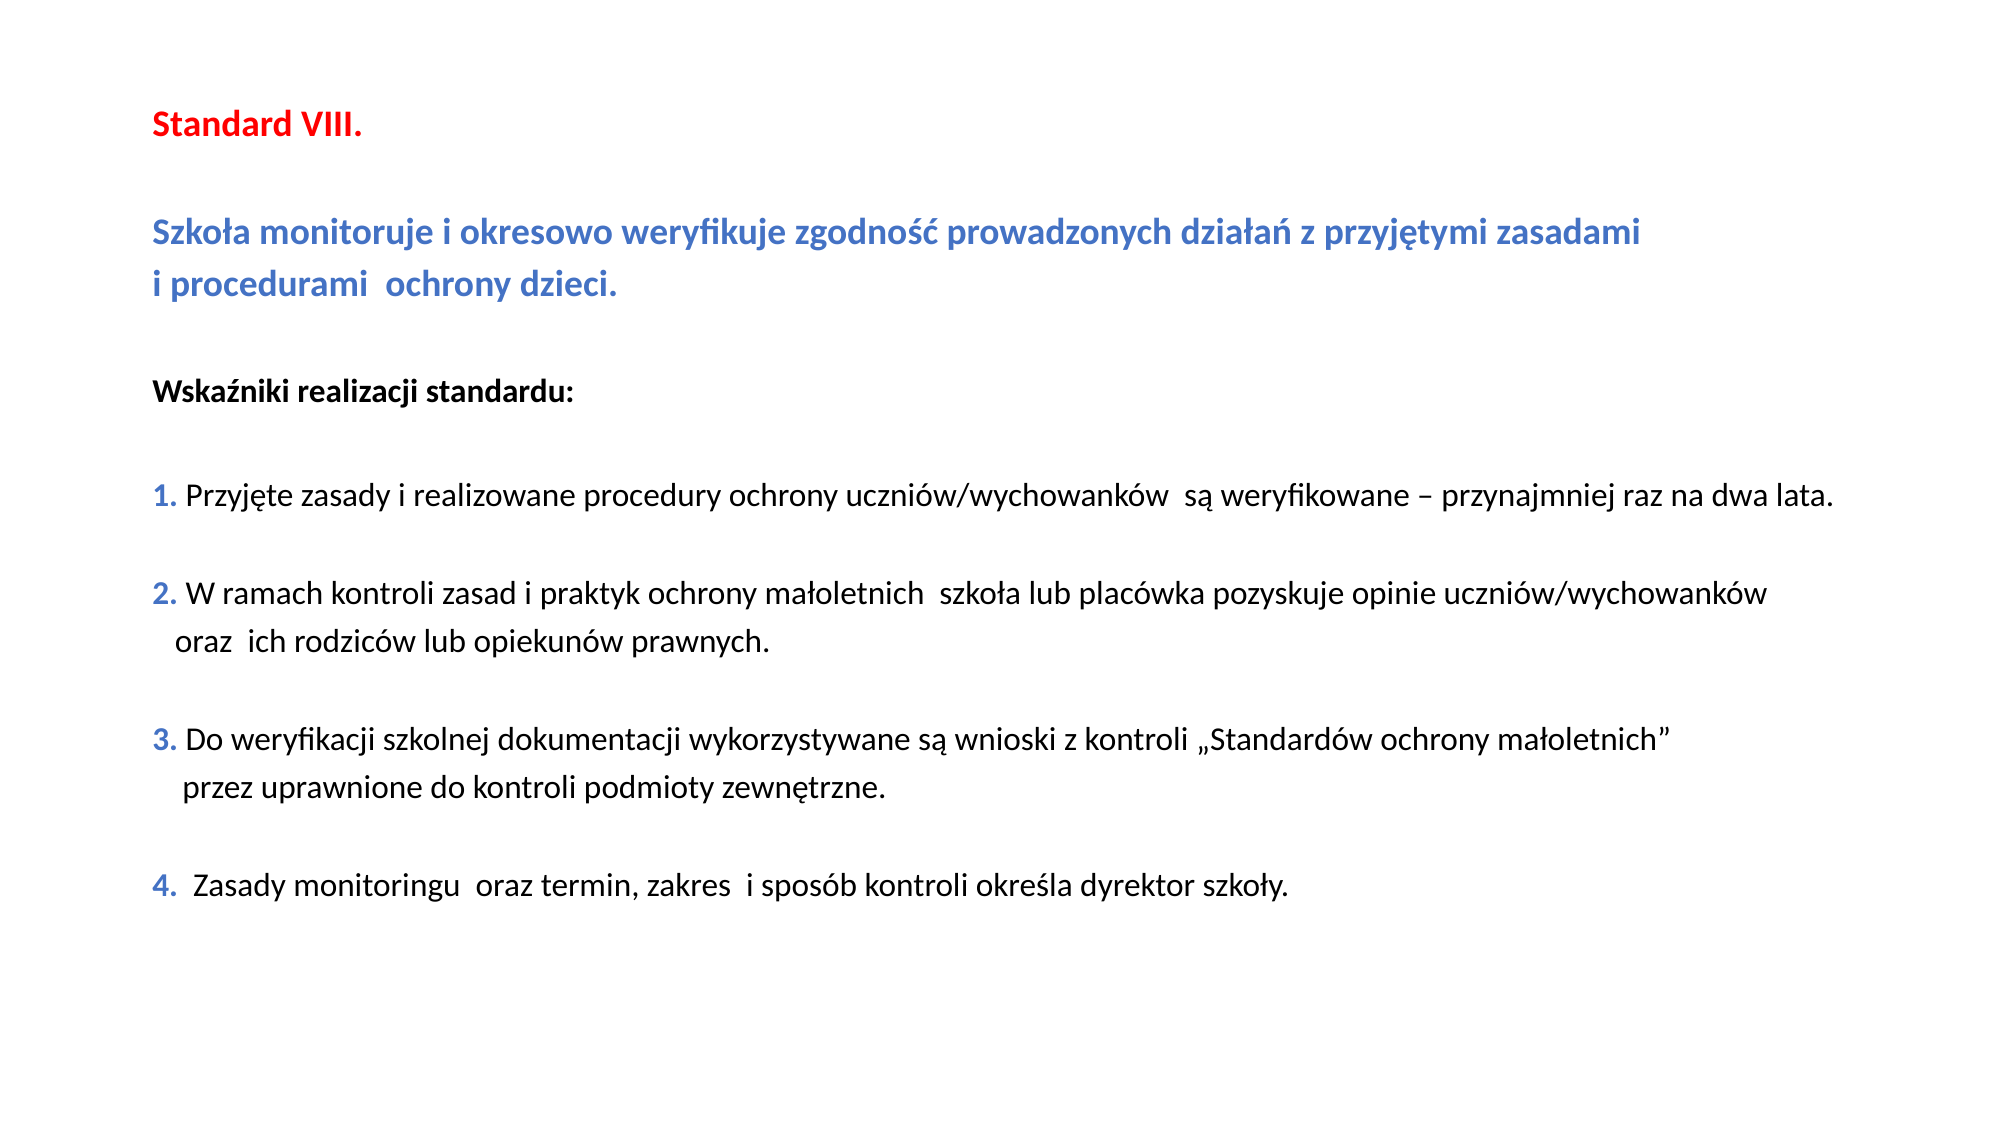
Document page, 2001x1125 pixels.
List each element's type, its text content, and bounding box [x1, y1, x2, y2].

list Standard VIII. Szkoła monitoruje i okresowo weryfikuje zgodność prowadzonych działań z przyjętymi zasadami i procedurami ochrony dzieci. Wskaźniki realizacji standardu: 1. Przyjęte zasady i realizowane procedury ochrony uczniów/wychowanków są weryfikowane – przynajmniej raz na dwa lata. 2. W ramach kontroli zasad i praktyk ochrony małoletnich szkoła lub placówka pozyskuje opinie uczniów/wychowanków oraz ich rodziców lub opiekunów prawnych. 3. Do weryfikacji szkolnej dokumentacji wykorzystywane są wnioski z kontroli „Standardów ochrony małoletnich” przez uprawnione do kontroli podmioty zewnętrzne. 4. Zasady monitoringu oraz termin, zakres i sposób kontroli określa dyrektor szkoły. [137, 103, 1863, 1014]
